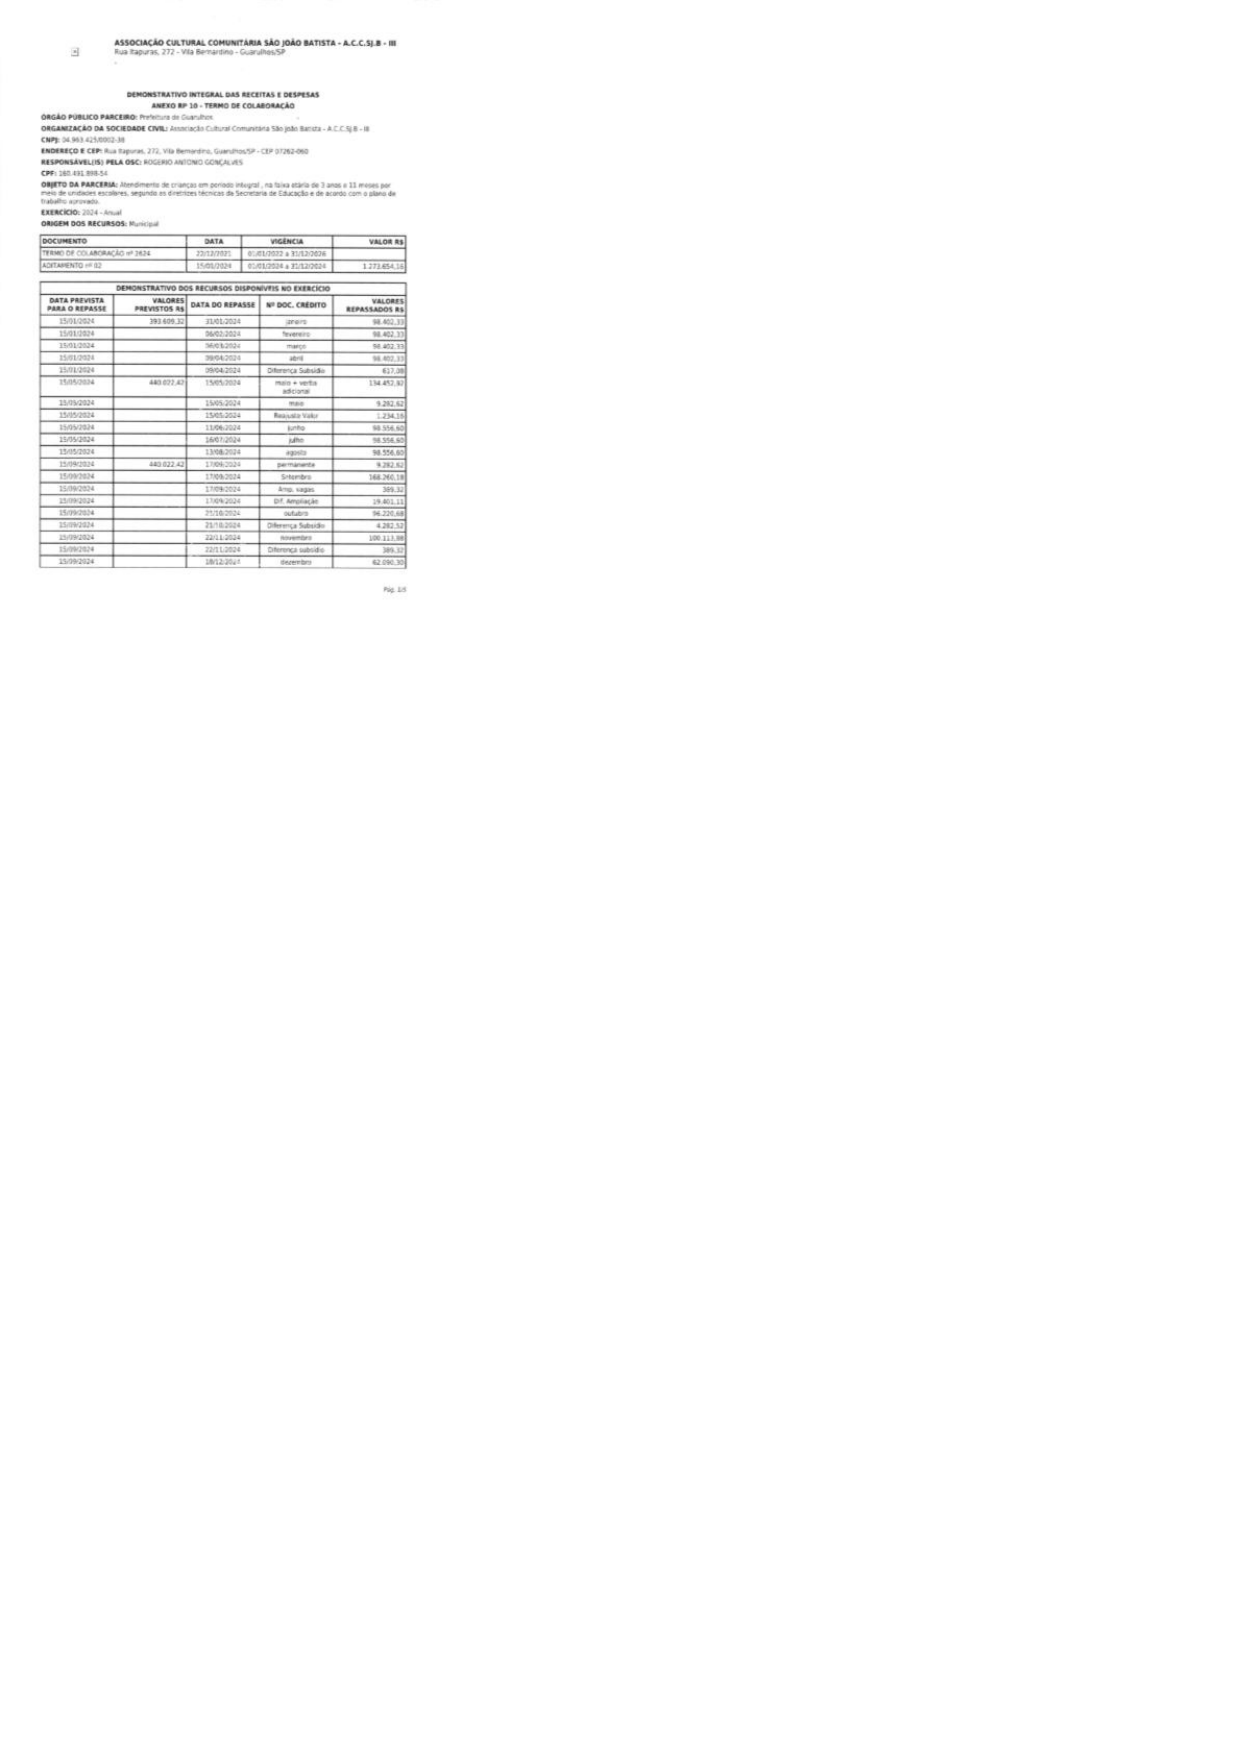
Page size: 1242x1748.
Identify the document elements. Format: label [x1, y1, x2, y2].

text_box [0, 0, 1242, 1748]
